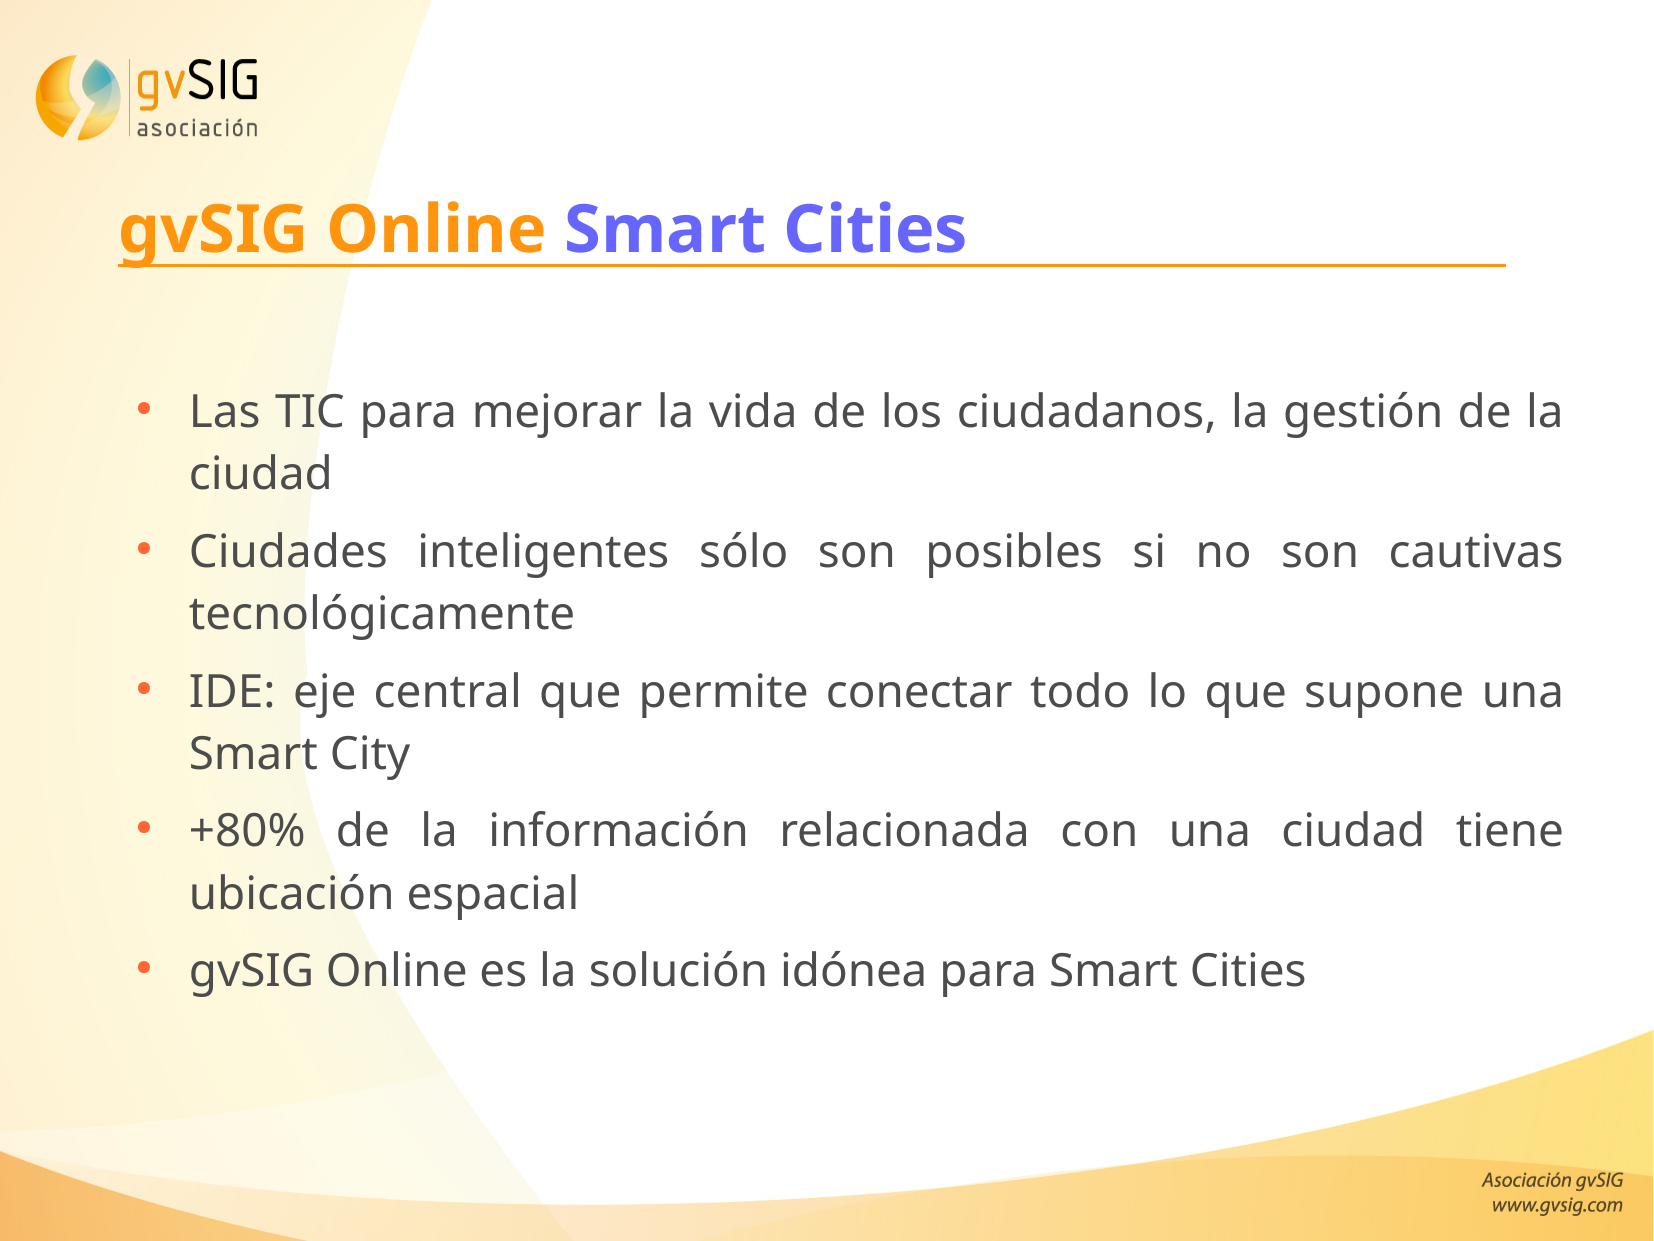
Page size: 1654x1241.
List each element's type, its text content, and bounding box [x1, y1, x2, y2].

picture [0, 0, 1654, 1241]
list Las TIC para mejorar la vida de los ciudadanos, la gestión de la ciudad Ciudades inteligentes sólo son posibles si no son cautivas tecnológicamente IDE: eje central que permite conectar todo lo que supone una Smart City +80% de la información relacionada con una ciudad tiene ubicación espacial gvSIG Online es la solución idónea para Smart Cities [118, 301, 1565, 979]
title gvSIG Online Smart Cities [118, 177, 1607, 276]
